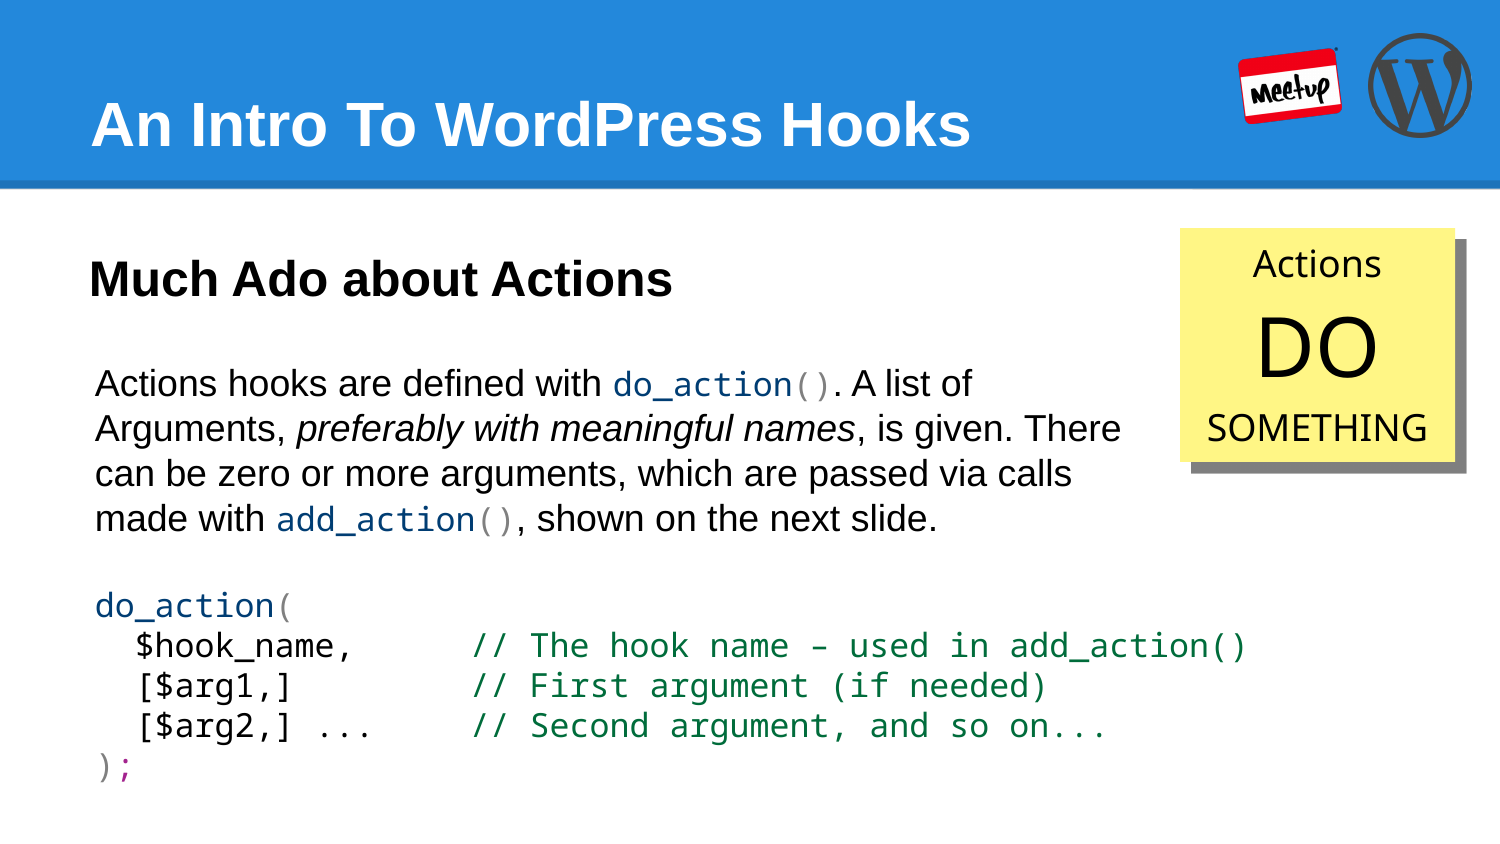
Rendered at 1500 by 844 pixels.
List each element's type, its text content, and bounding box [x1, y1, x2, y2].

picture [1238, 47, 1342, 124]
picture [1368, 33, 1472, 138]
title An Intro To WordPress Hooks [75, 33, 1425, 175]
text_box Actions hooks are defined with do_action(). A list of Arguments, preferably with meaningful names, is given. There can be zero or more arguments, which are passed via calls made with add_action(), shown on the next slide. do_action( $hook_name, // The hook name – used in add_action() [$arg1,] // First argument (if needed) [$arg2,] ... // Second argument, and so on... ); [79, 344, 1425, 535]
text_box Much Ado about Actions [73, 231, 901, 422]
text_box Actions DO SOMETHING [1180, 228, 1456, 462]
